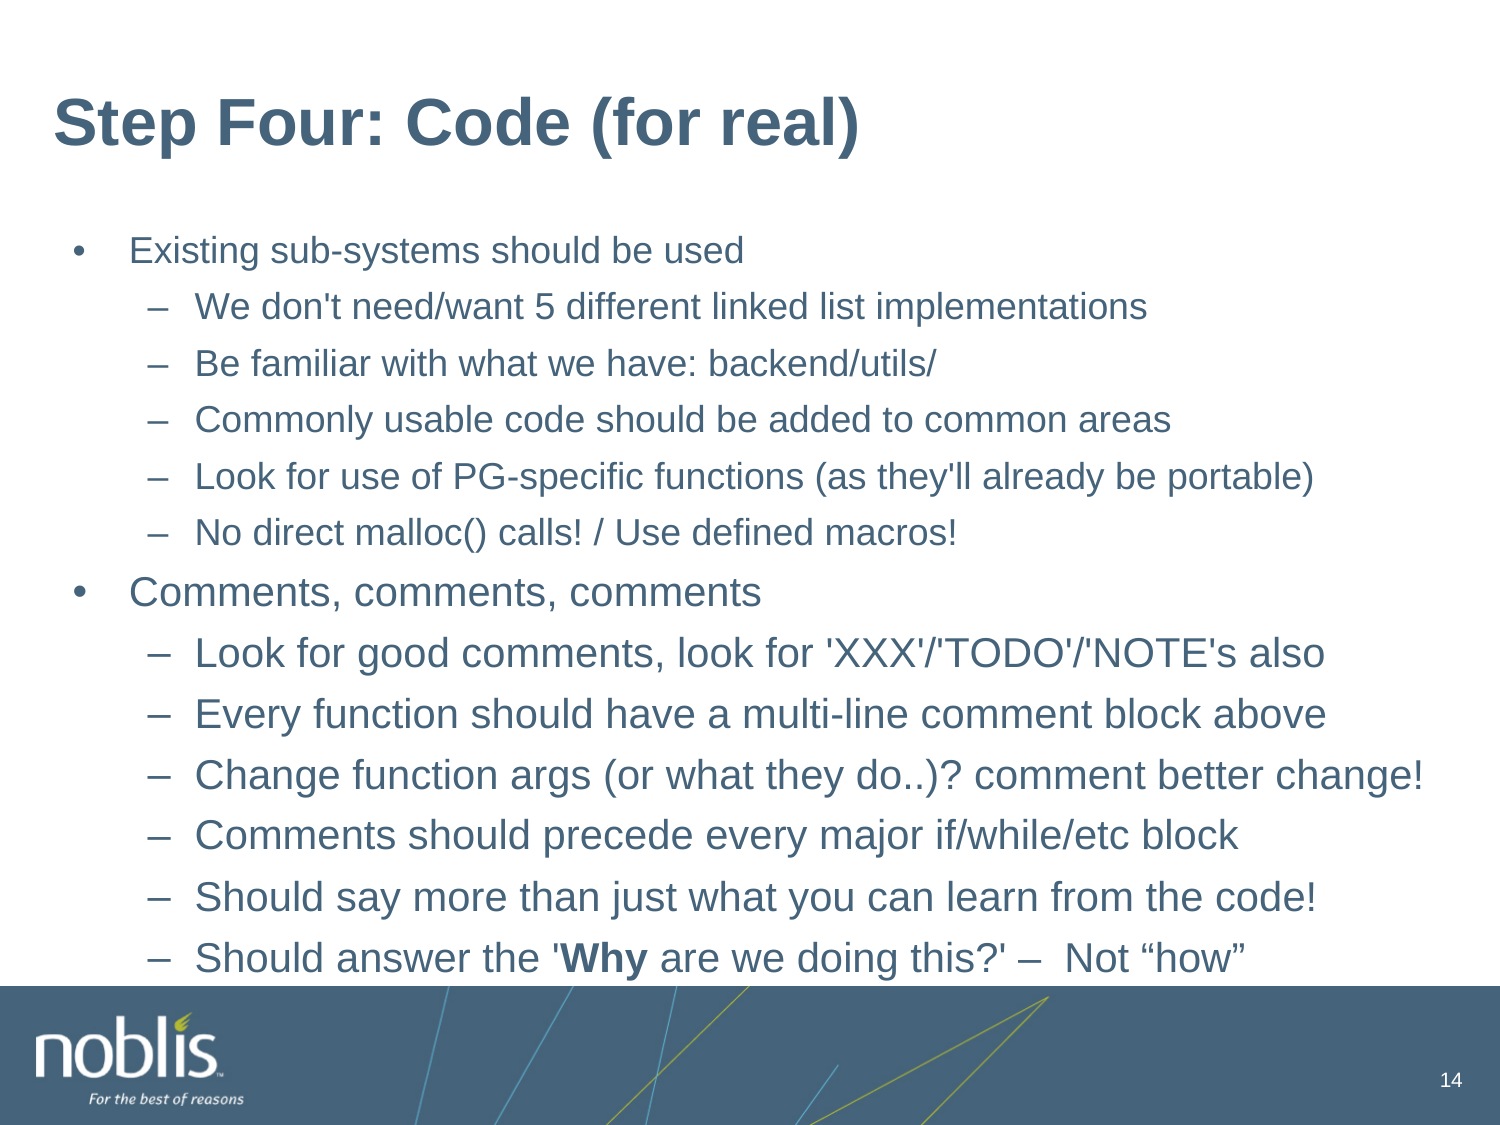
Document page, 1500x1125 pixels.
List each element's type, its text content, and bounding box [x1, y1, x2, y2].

title Step Four: Code (for real) [53, 38, 1438, 211]
picture [0, 986, 1500, 1125]
list Existing sub-systems should be used We don't need/want 5 different linked list implementations Be familiar with what we have: backend/utils/ Commonly usable code should be added to common areas Look for use of PG-specific functions (as they'll already be portable) No direct malloc() calls! / Use defined macros! Comments, comments, comments Look for good comments, look for 'XXX'/'TODO'/'NOTE's also Every function should have a multi-line comment block above Change function args (or what they do..)? comment better change! Comments should precede every major if/while/etc block Should say more than just what you can learn from the code! Should answer the 'Why are we doing this?' – Not “how” [72, 229, 1449, 981]
